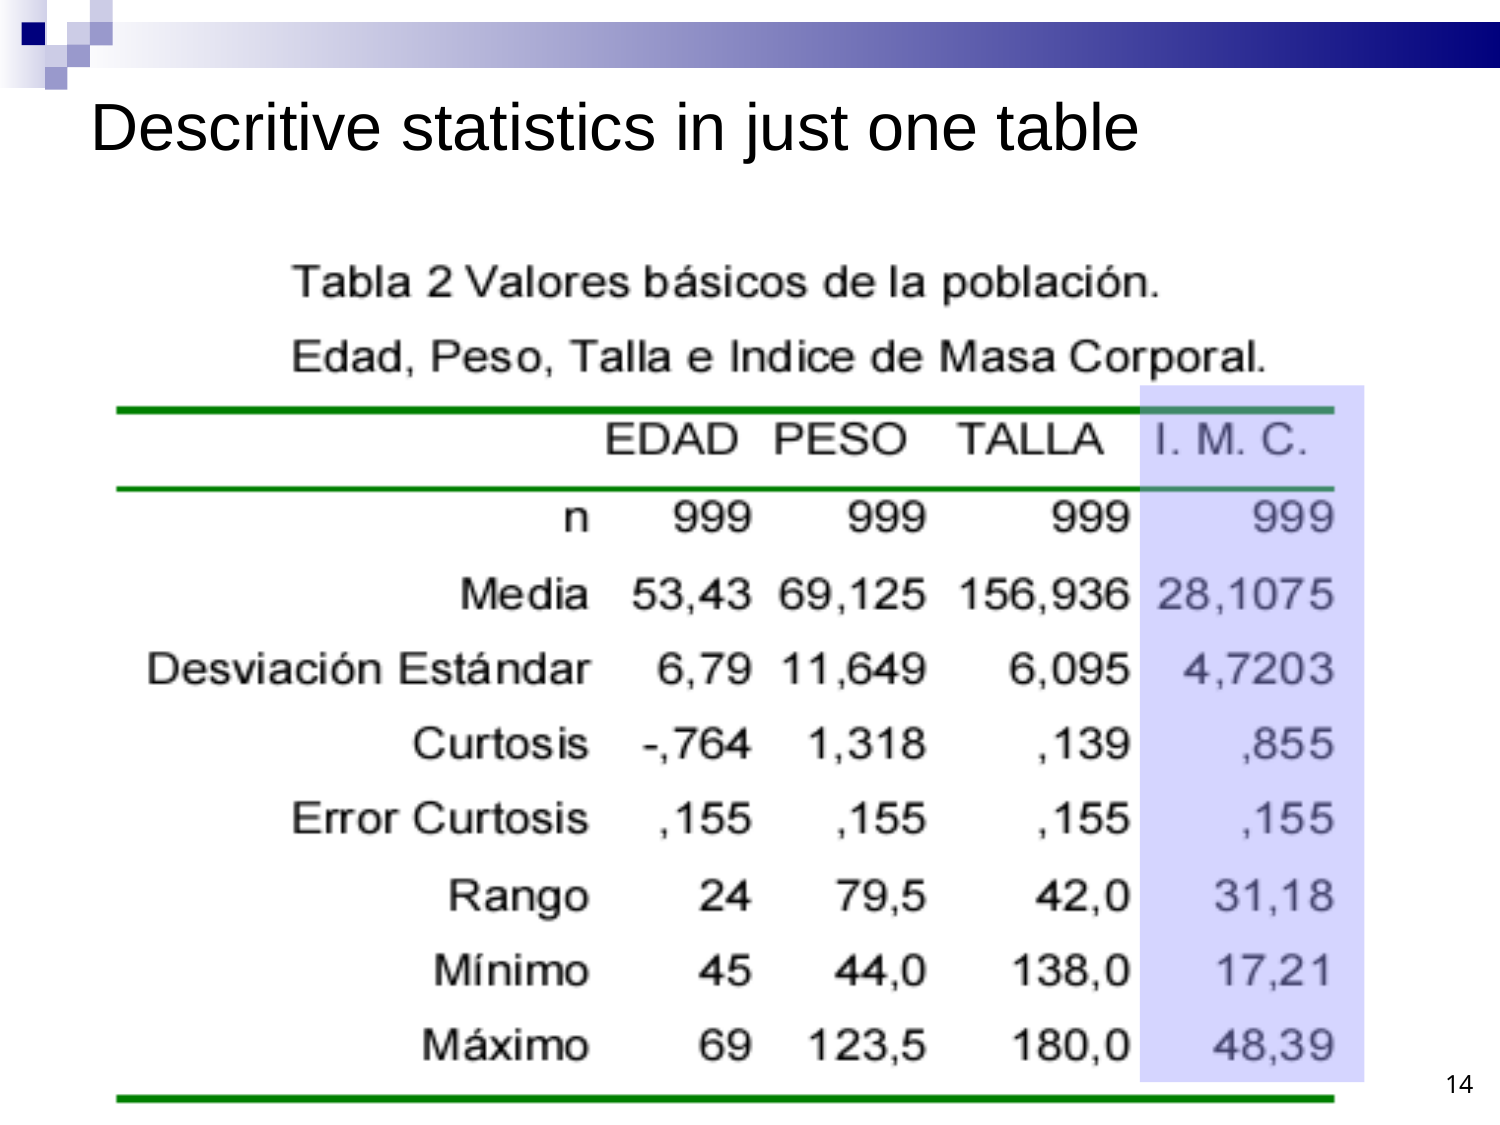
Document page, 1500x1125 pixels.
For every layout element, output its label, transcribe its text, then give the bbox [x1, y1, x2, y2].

text_box [76, 231, 1365, 1125]
text_box <número> [1365, 1070, 1489, 1110]
title Descritive statistics in just one table [75, 75, 1426, 173]
